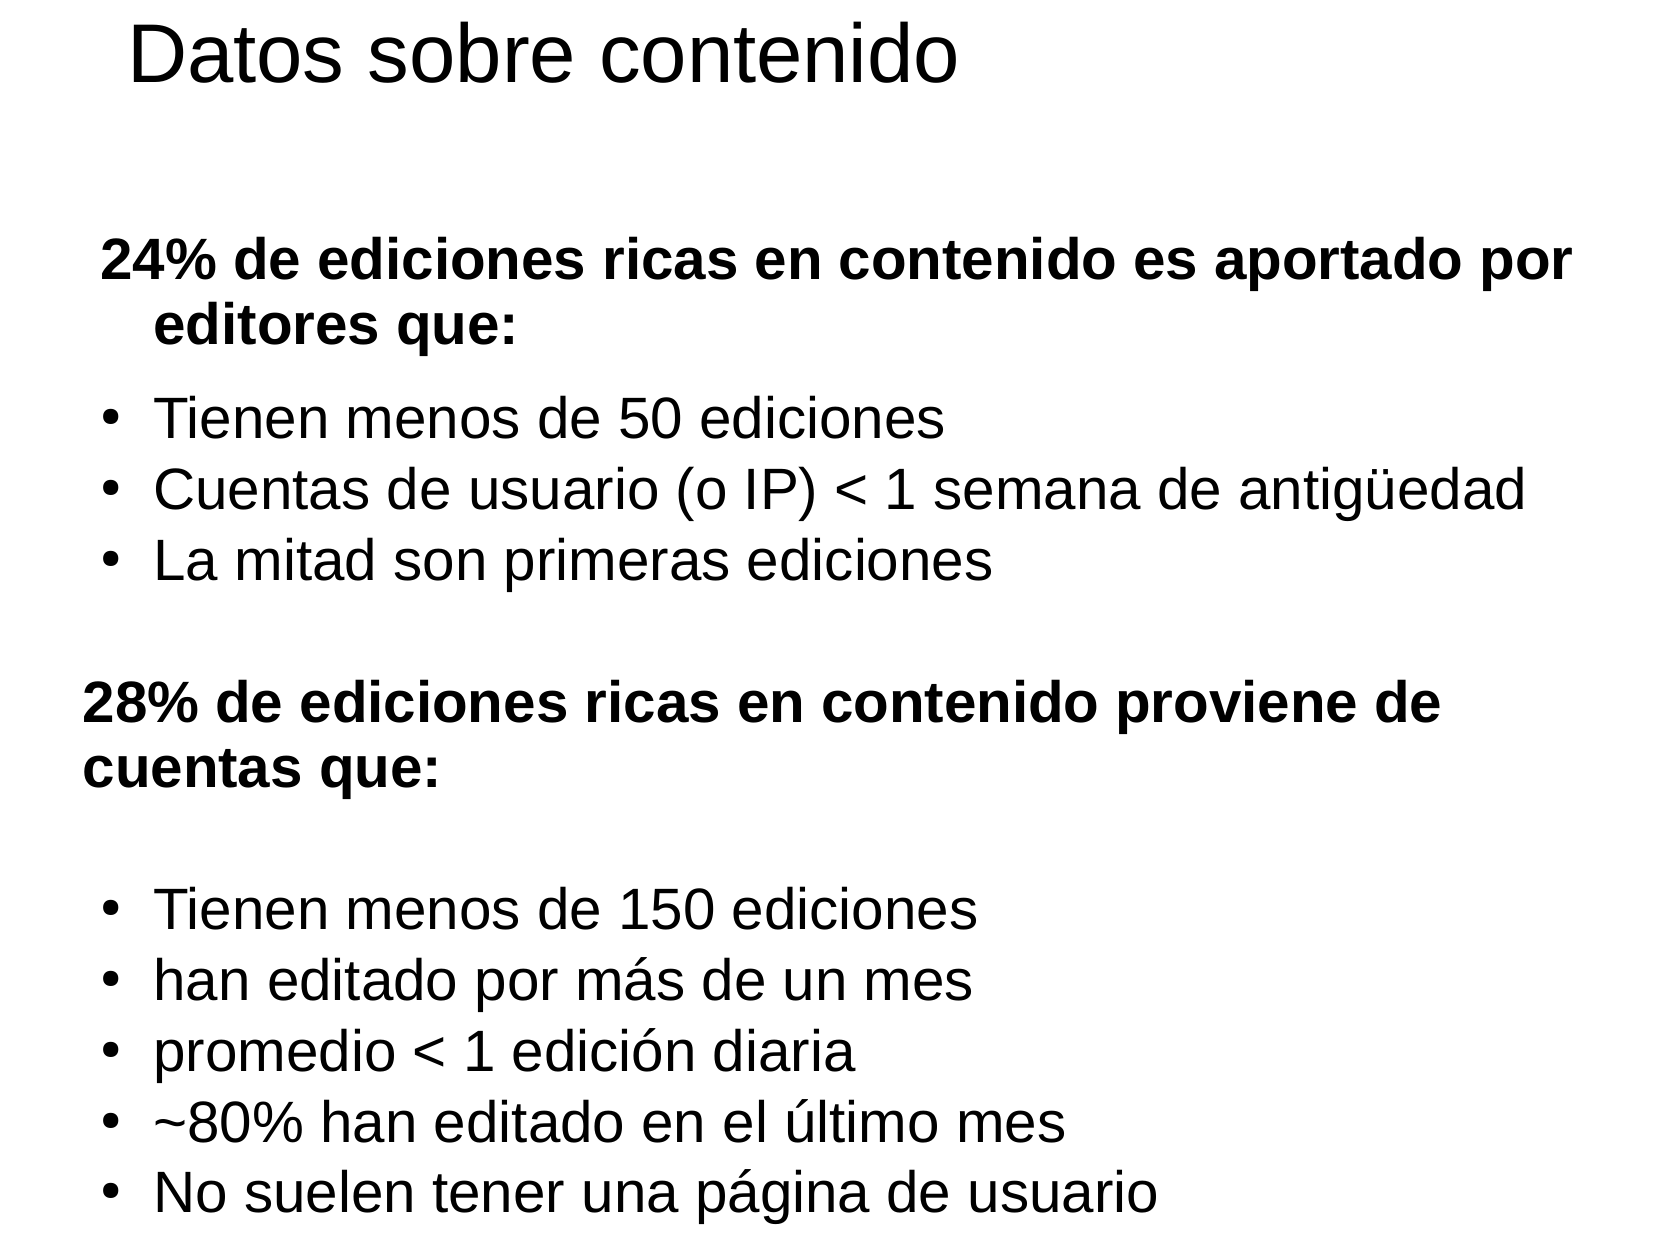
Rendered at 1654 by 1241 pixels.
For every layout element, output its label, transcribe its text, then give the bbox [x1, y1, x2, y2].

text_box Datos sobre contenido [112, 0, 1538, 108]
list 24% de ediciones ricas en contenido es aportado por editores que: Tienen menos de 50 ediciones Cuentas de usuario (o IP) < 1 semana de antigüedad La mitad son primeras ediciones 28% de ediciones ricas en contenido proviene de cuentas que: Tienen menos de 150 ediciones han editado por más de un mes promedio < 1 edición diaria ~80% han editado en el último mes No suelen tener una página de usuario [82, 226, 1576, 1226]
